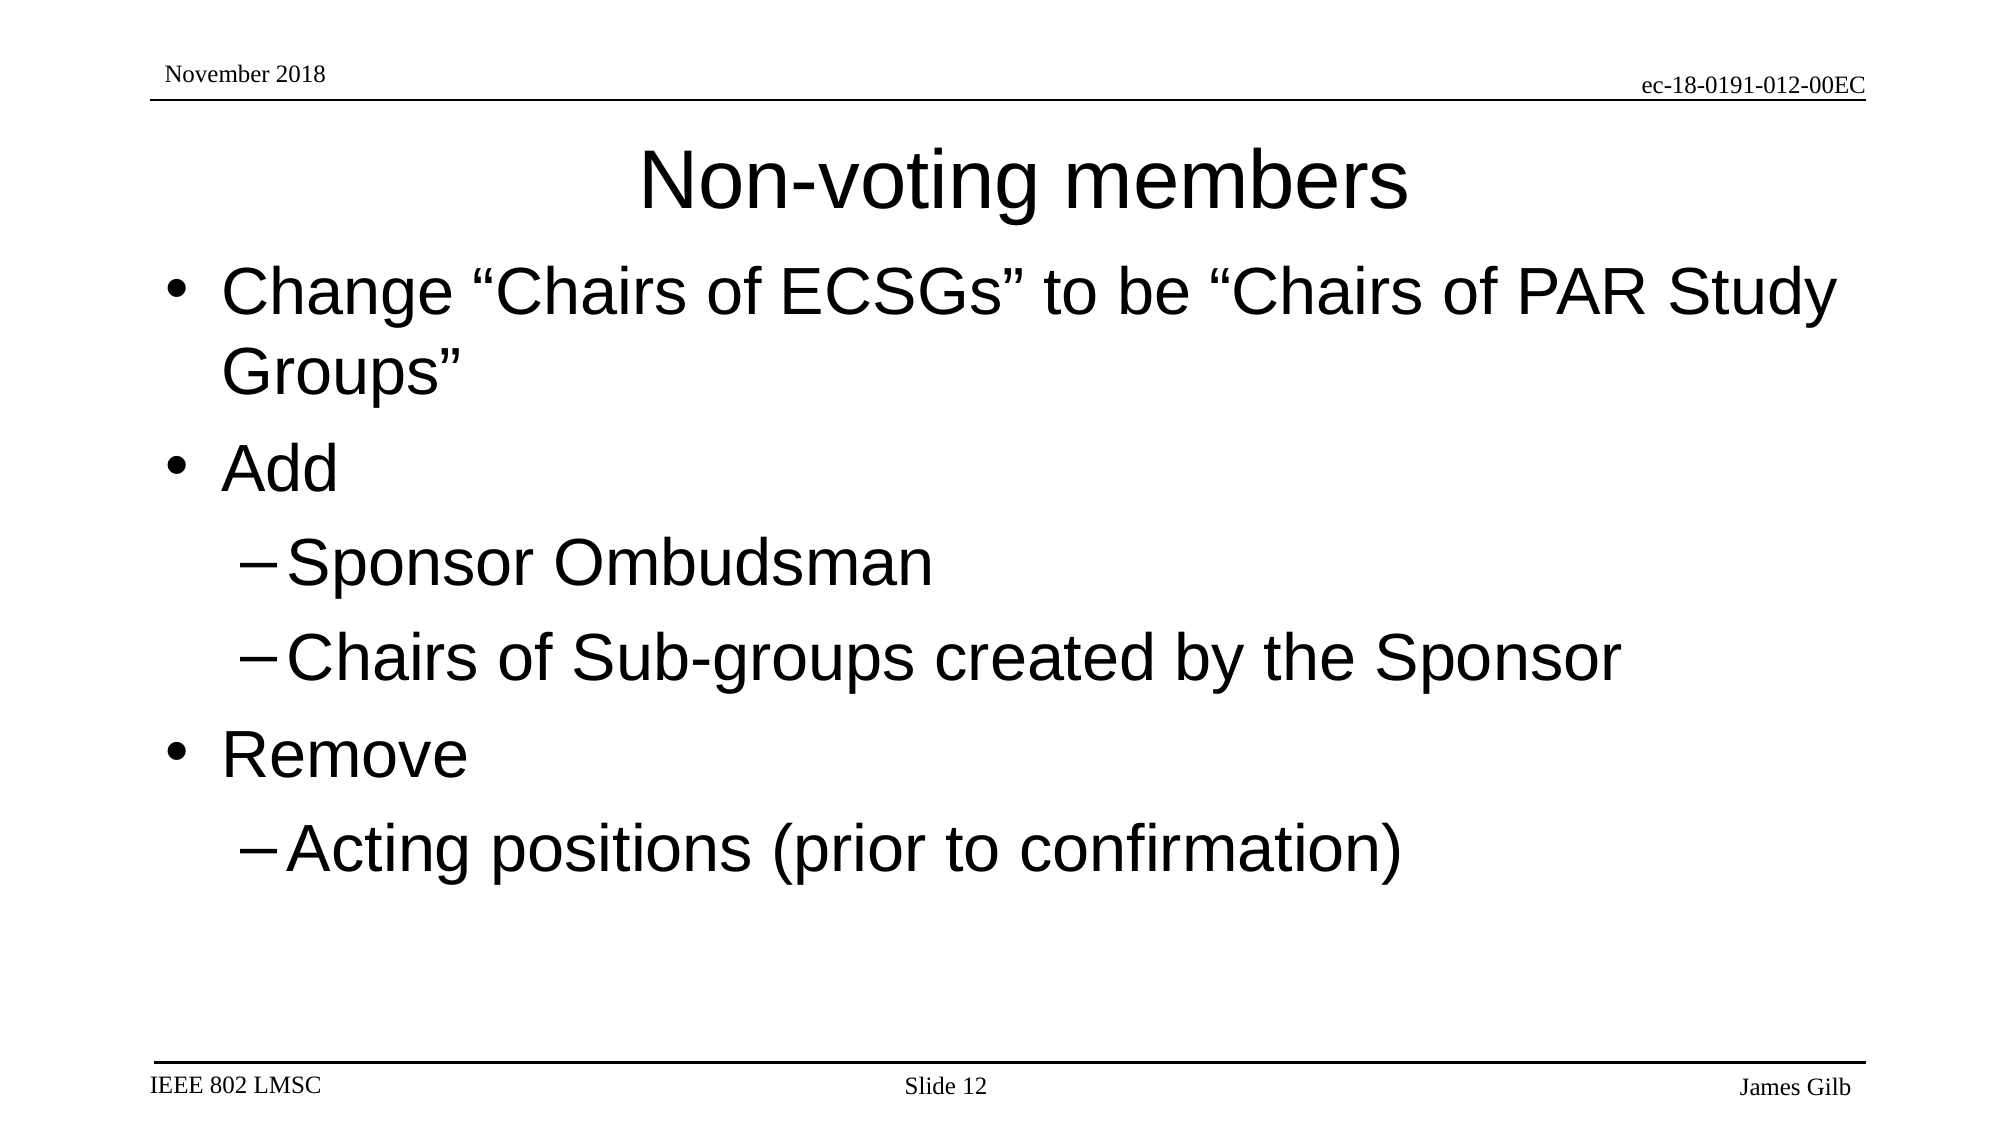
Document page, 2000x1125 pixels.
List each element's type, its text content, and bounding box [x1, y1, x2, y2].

title Non-voting members [149, 112, 1900, 238]
list Change “Chairs of ECSGs” to be “Chairs of PAR Study Groups” Add Sponsor Ombudsman Chairs of Sub-groups created by the Sponsor Remove Acting positions (prior to confirmation) [149, 239, 1900, 1051]
